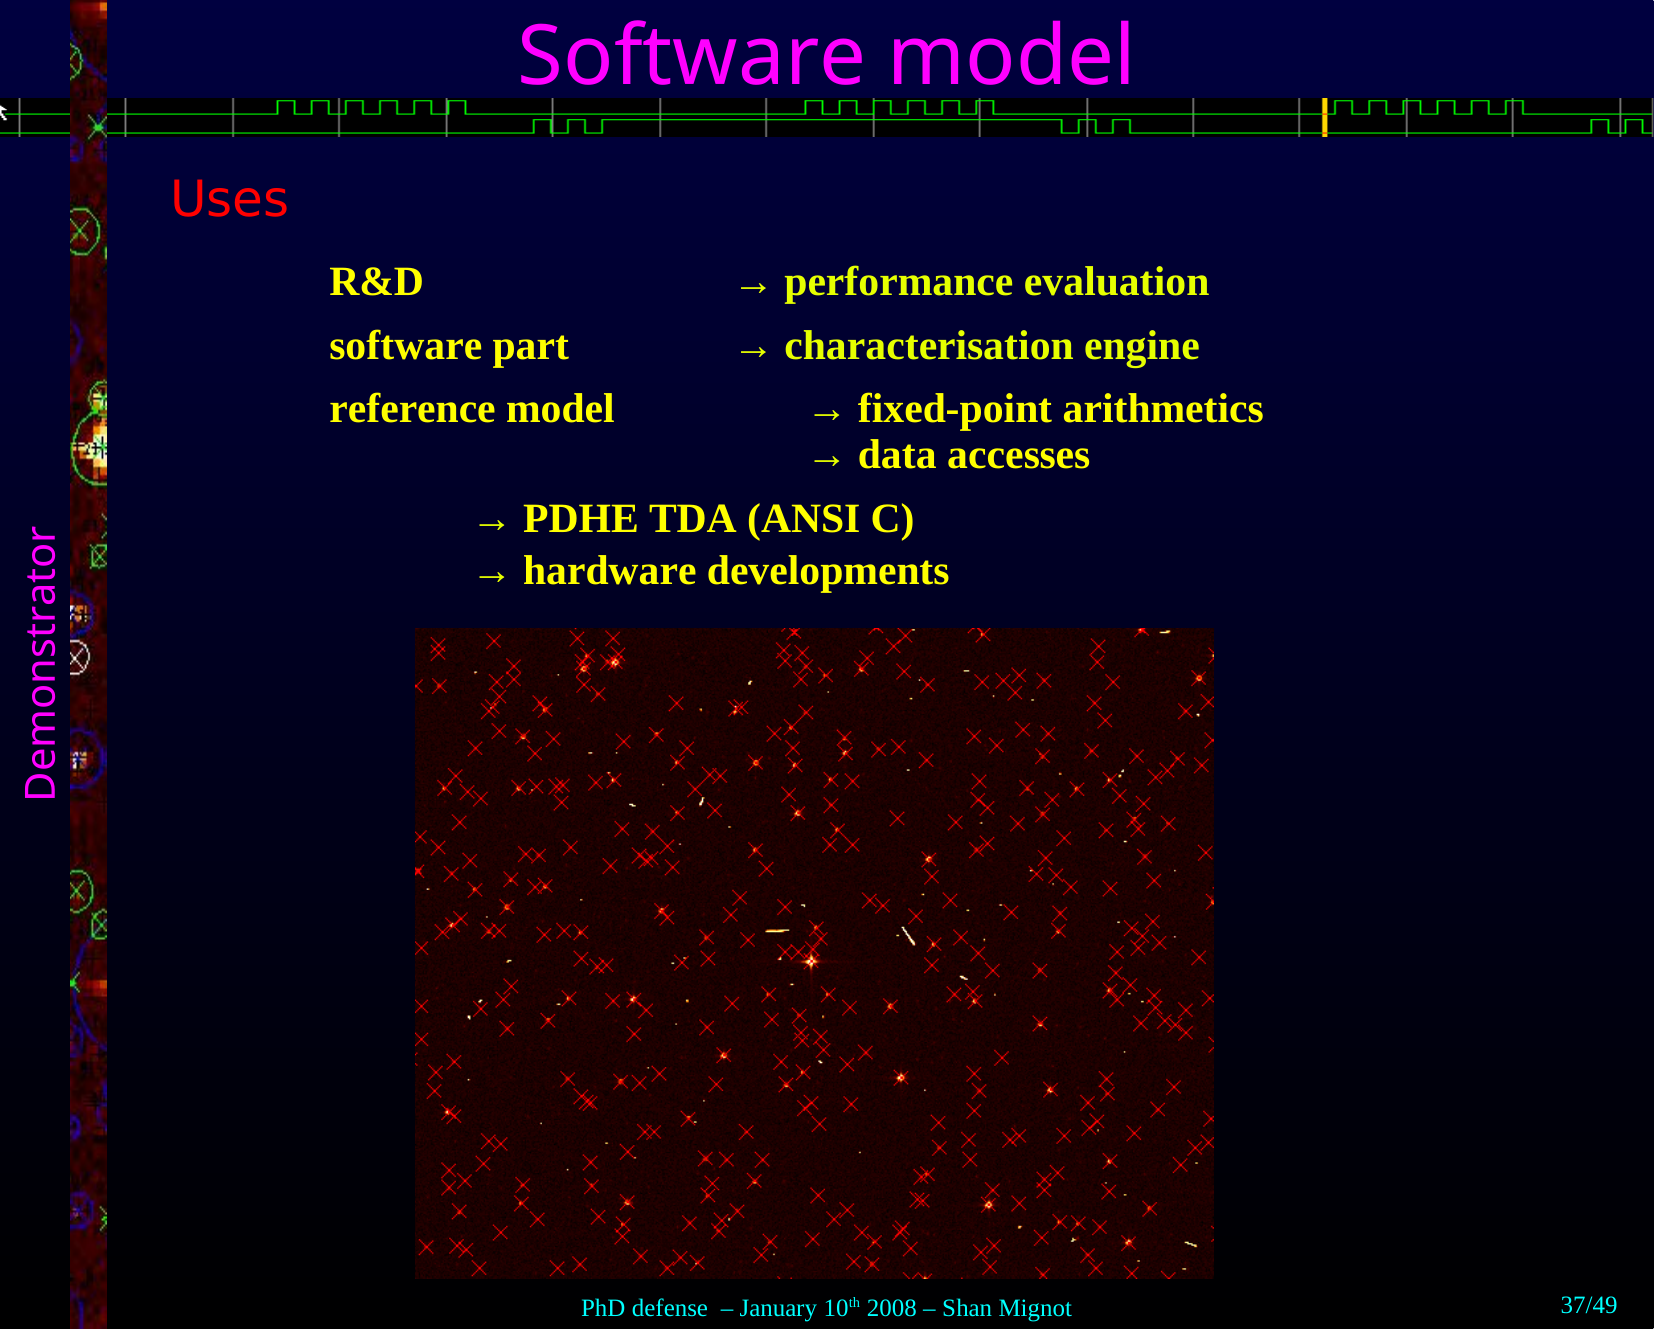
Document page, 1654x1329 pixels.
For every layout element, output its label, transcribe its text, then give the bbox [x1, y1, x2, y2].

text_box <number>/49 [1521, 1273, 1654, 1329]
title Demonstrator [0, 0, 137, 1329]
text_box PhD defense – January 10th 2008 – Shan Mignot [75, 1251, 1579, 1329]
picture [415, 628, 1214, 1251]
list Uses R&D → performance evaluation software part → characterisation engine reference model → fixed-point arithmetics → data accesses → PDHE TDA (ANSI C) → hardware developments [152, 170, 1609, 1273]
picture [1534, 98, 1654, 137]
title Software model [137, 0, 1534, 163]
